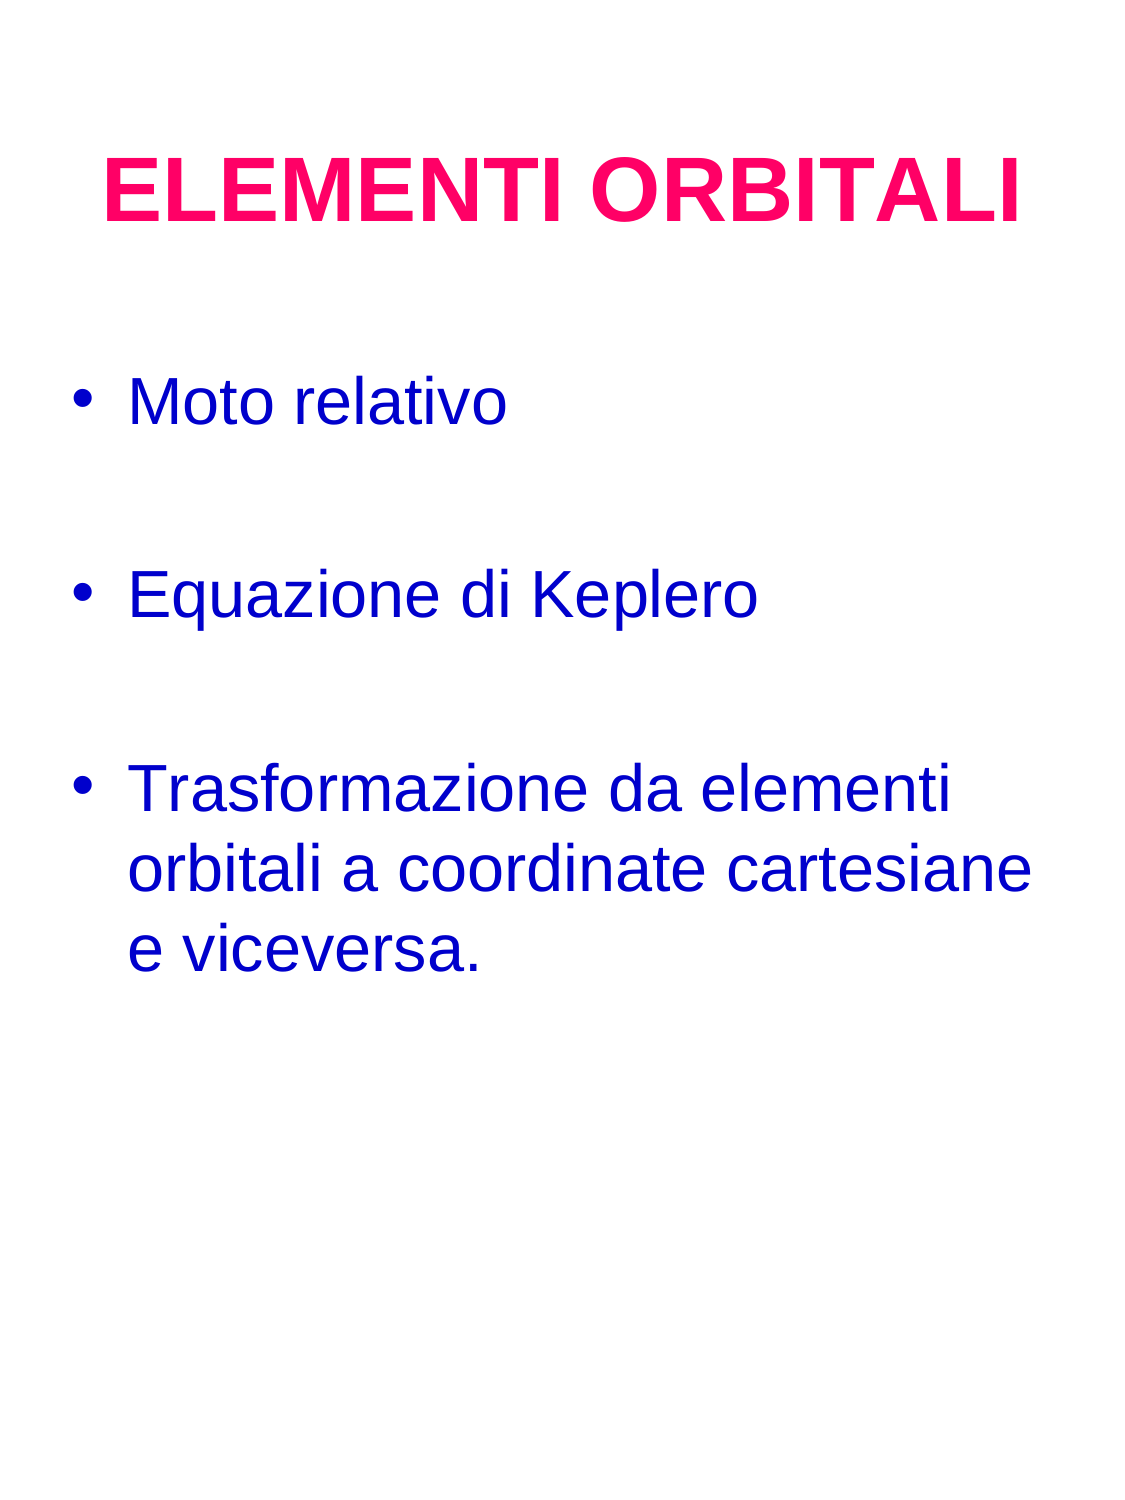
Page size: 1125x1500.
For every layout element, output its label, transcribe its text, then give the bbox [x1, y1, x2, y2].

title ELEMENTI ORBITALI [56, 60, 1069, 311]
list Moto relativo Equazione di Keplero Trasformazione da elementi orbitali a coordinate cartesiane e viceversa. [56, 349, 1069, 1340]
